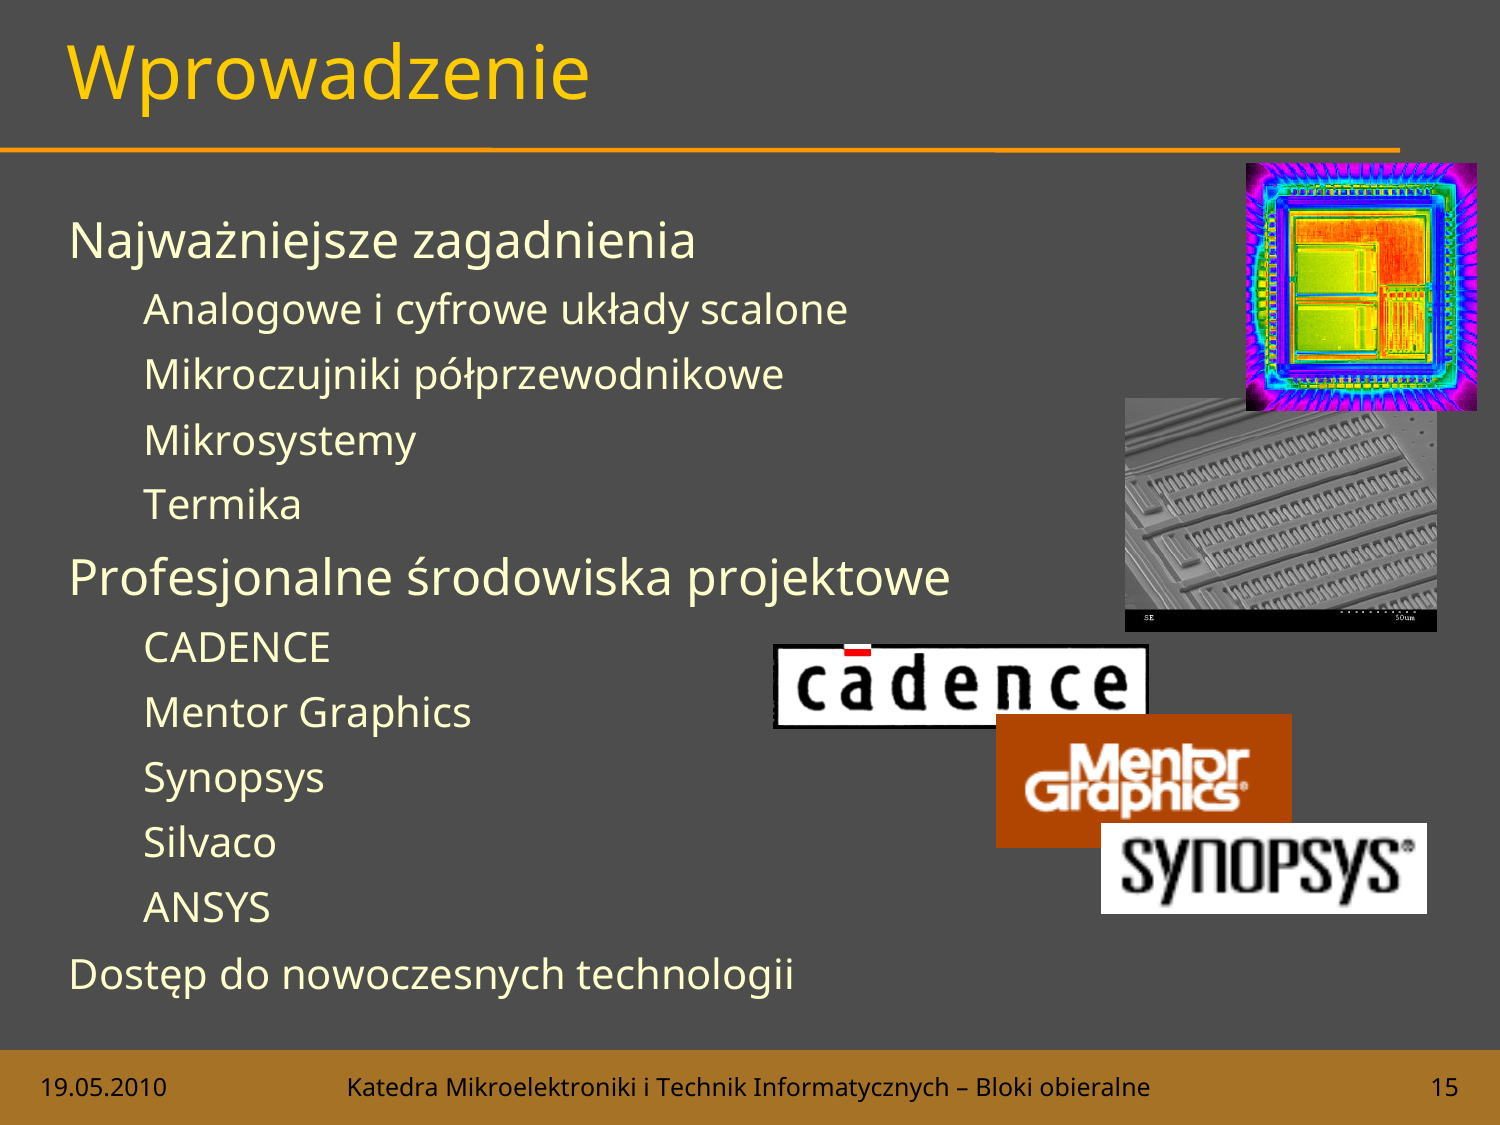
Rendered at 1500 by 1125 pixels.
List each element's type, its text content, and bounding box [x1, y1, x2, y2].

picture [773, 644, 1427, 915]
picture [1246, 163, 1477, 633]
text_box Wprowadzenie [52, 12, 1469, 127]
text_box Najważniejsze zagadnienia Analogowe i cyfrowe układy scalone Mikroczujniki półprzewodnikowe Mikrosystemy Termika Profesjonalne środowiska projektowe CADENCE Mentor Graphics Synopsys Silvaco ANSYS Dostęp do nowoczesnych technologii [53, 199, 1401, 1025]
